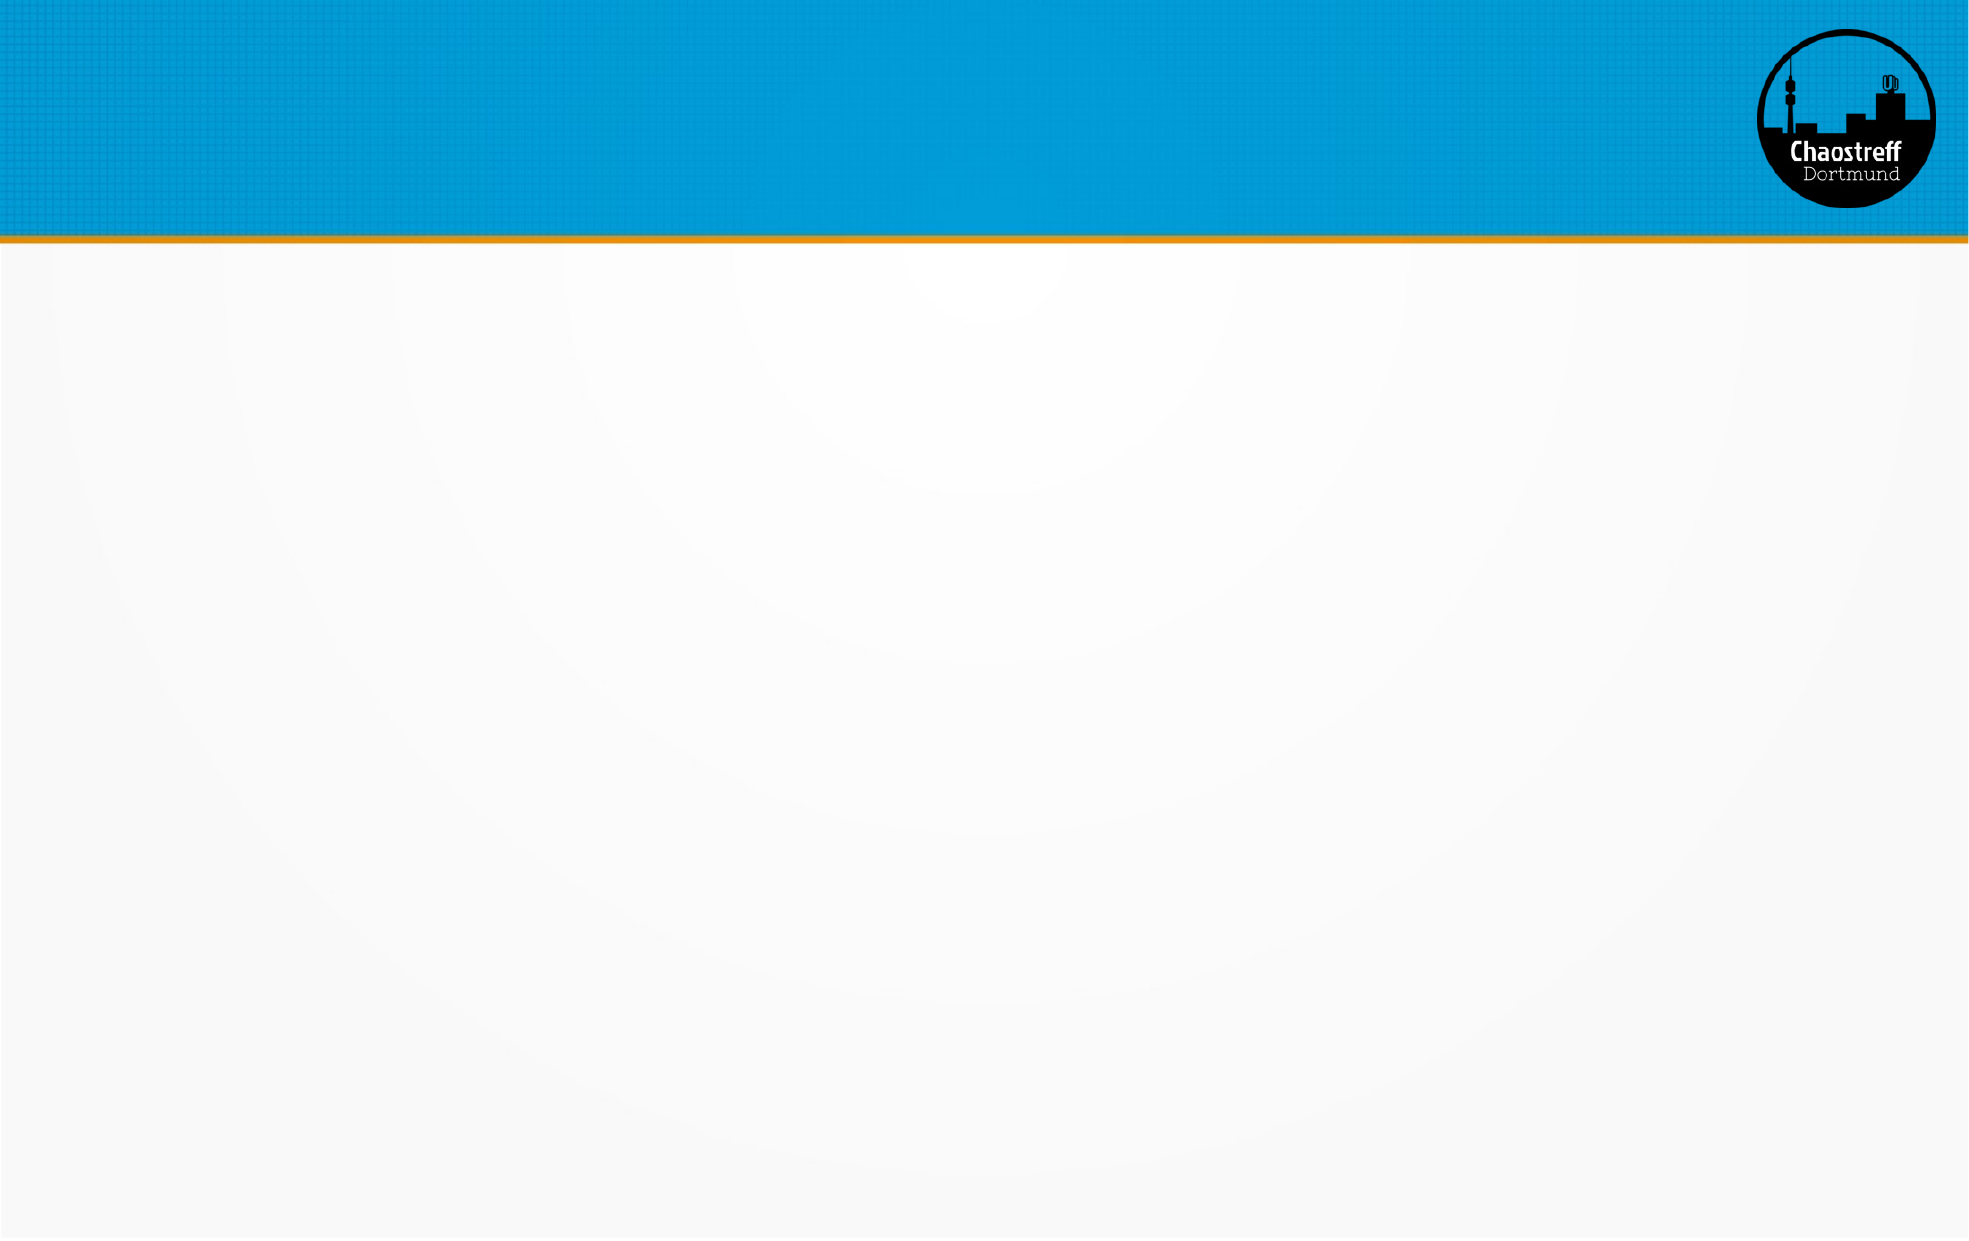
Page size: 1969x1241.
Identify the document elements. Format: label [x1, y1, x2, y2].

picture [1758, 30, 1935, 207]
picture [0, 233, 1969, 1241]
